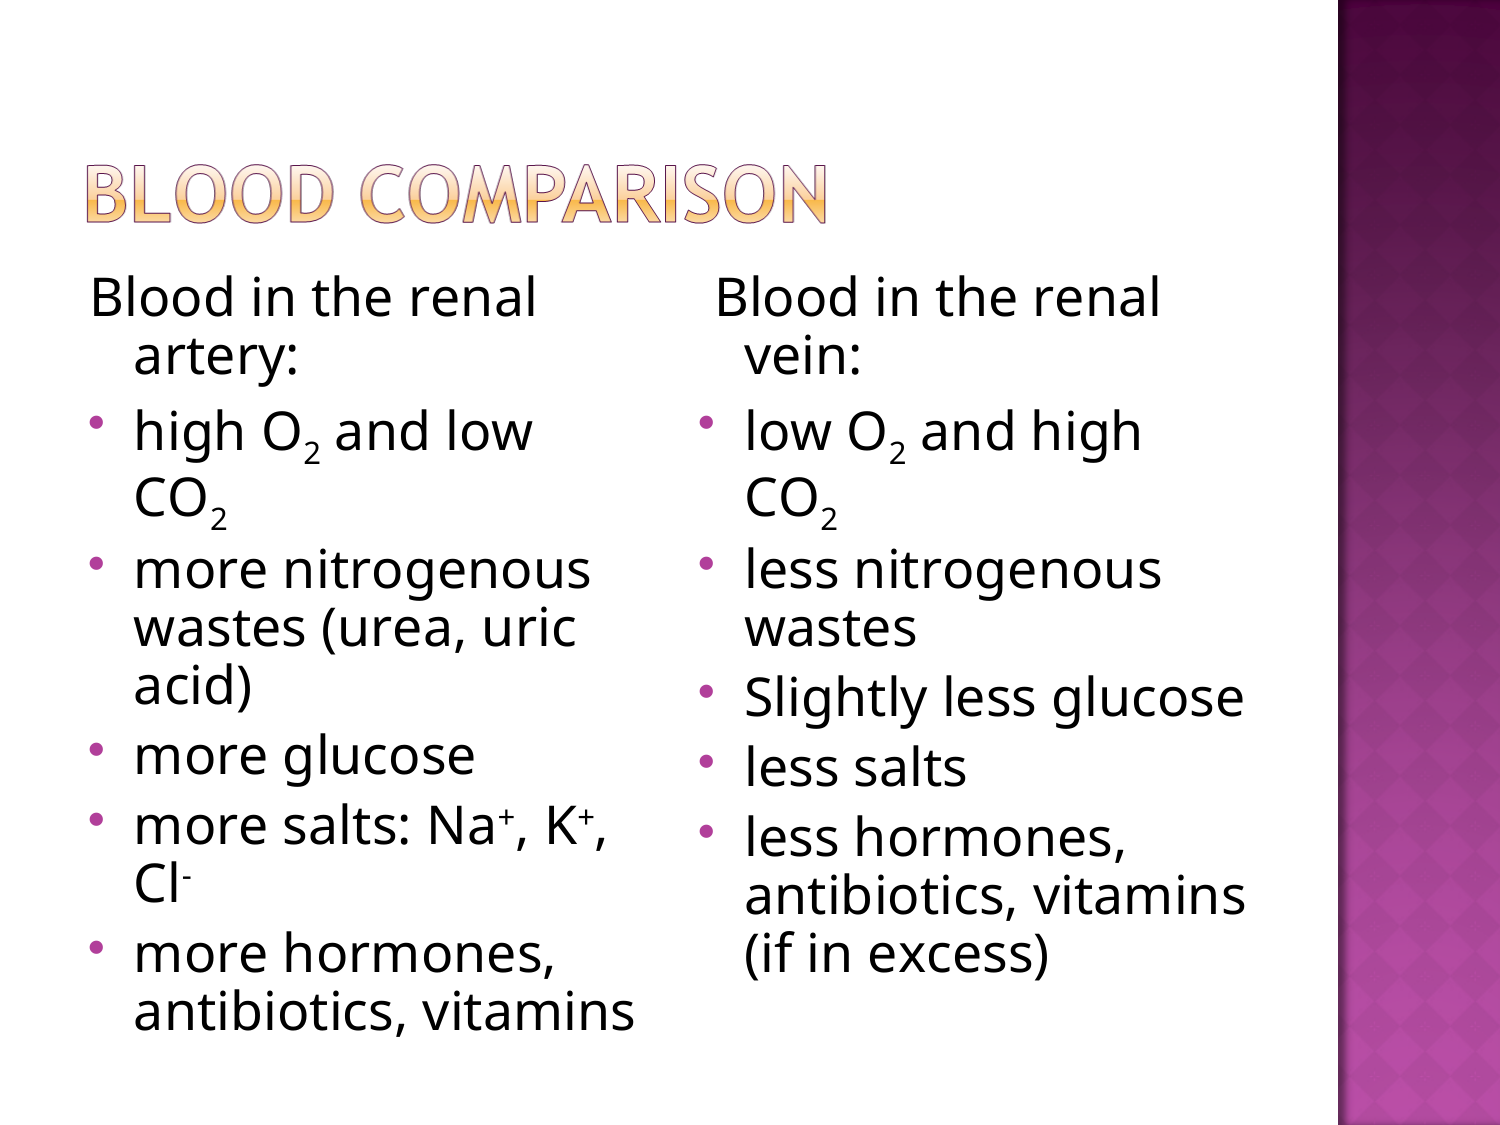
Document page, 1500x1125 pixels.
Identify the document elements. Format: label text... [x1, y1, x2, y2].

text_box [34, 52, 1265, 241]
picture [1337, 0, 1500, 1125]
list Blood in the renal artery: high O2 and low CO2 more nitrogenous wastes (urea, uric acid) more glucose more salts: Na+, K+, Cl- more hormones, antibiotics, vitamins [74, 262, 653, 1006]
list Blood in the renal vein: low O2 and high CO2 less nitrogenous wastes Slightly less glucose less salts less hormones, antibiotics, vitamins (if in excess) [685, 262, 1263, 1006]
